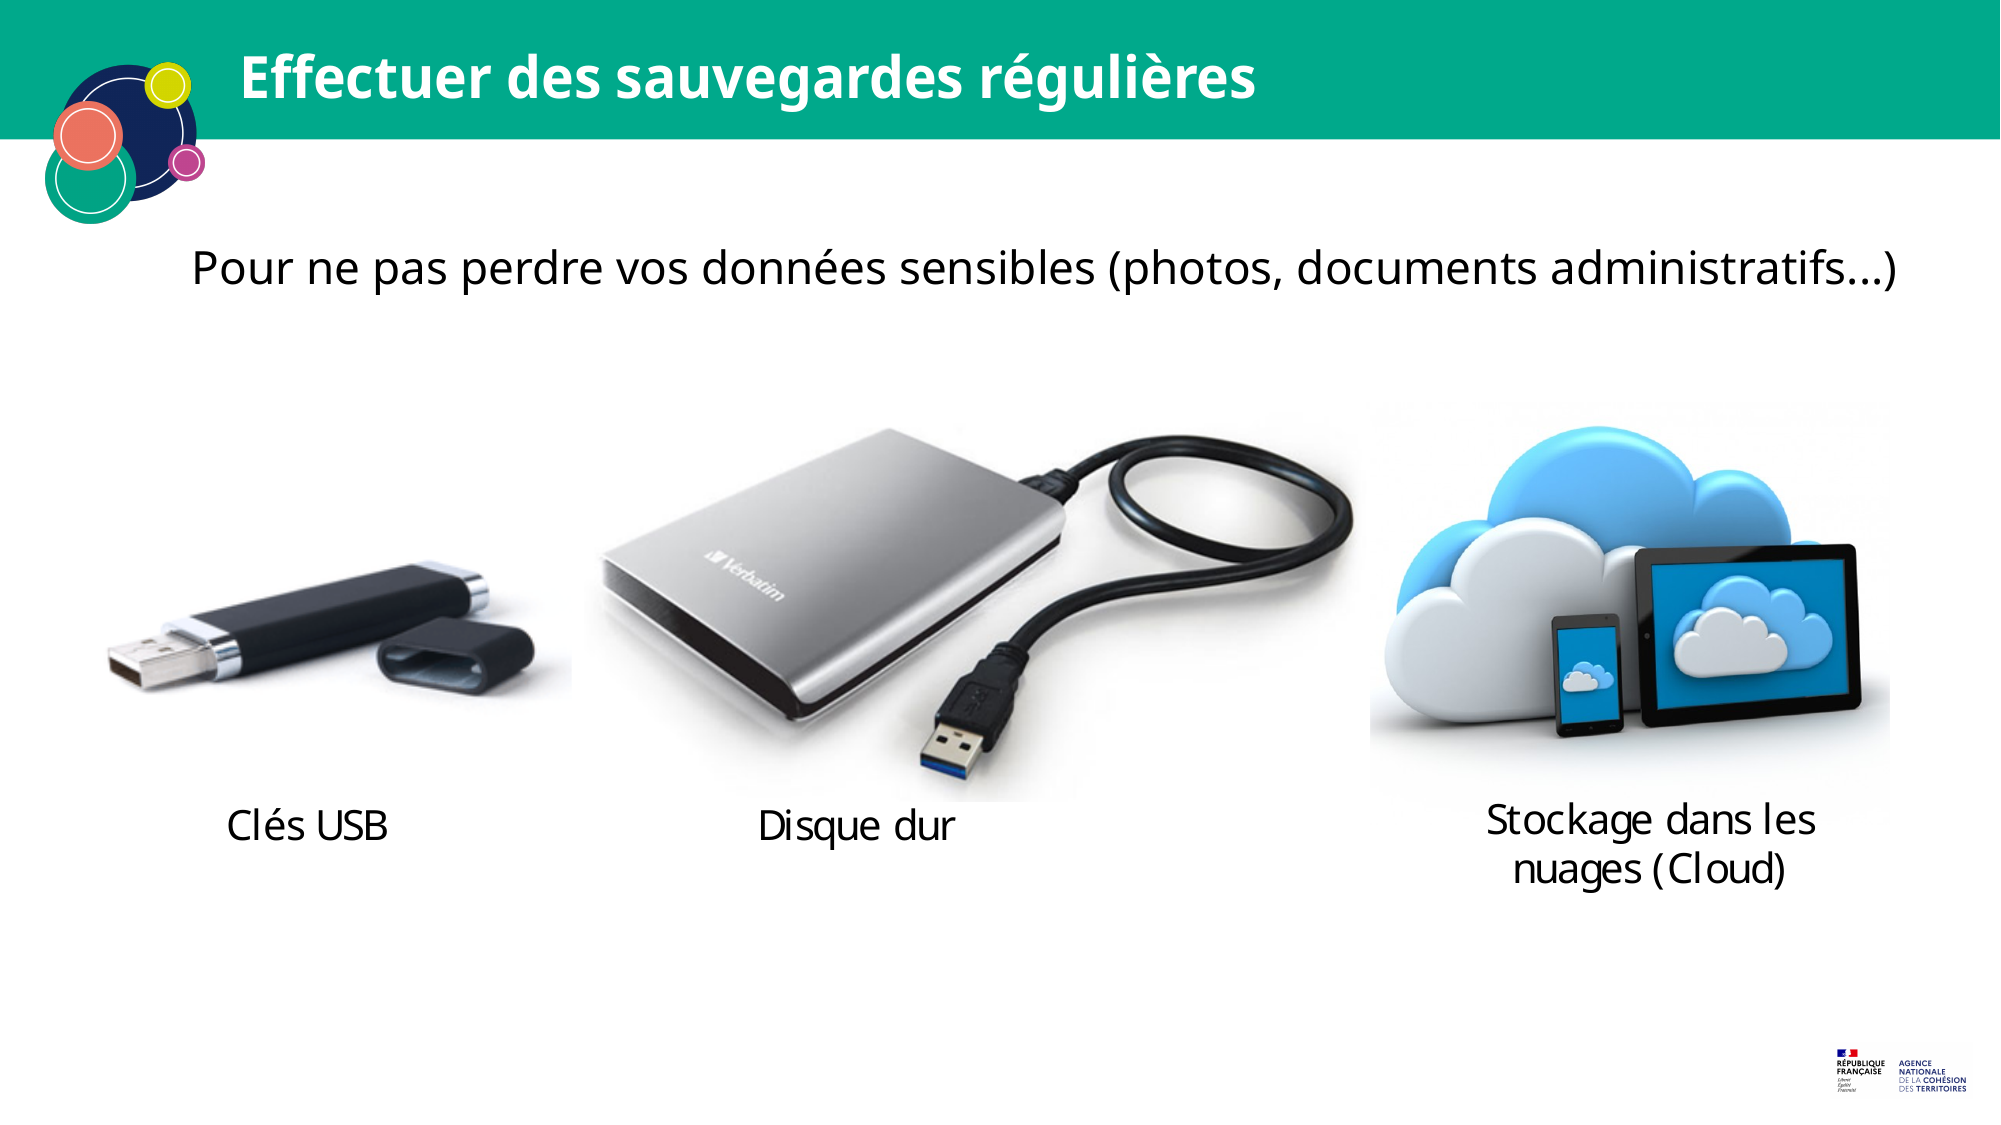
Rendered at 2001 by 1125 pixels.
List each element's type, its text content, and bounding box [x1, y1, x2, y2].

text_box Effectuer des sauvegardes régulières [224, 33, 1960, 189]
text_box Pour ne pas perdre vos données sensibles (photos, documents administratifs...) [910, 228, 1997, 355]
picture [45, 62, 1890, 917]
picture [1830, 1042, 1973, 1099]
